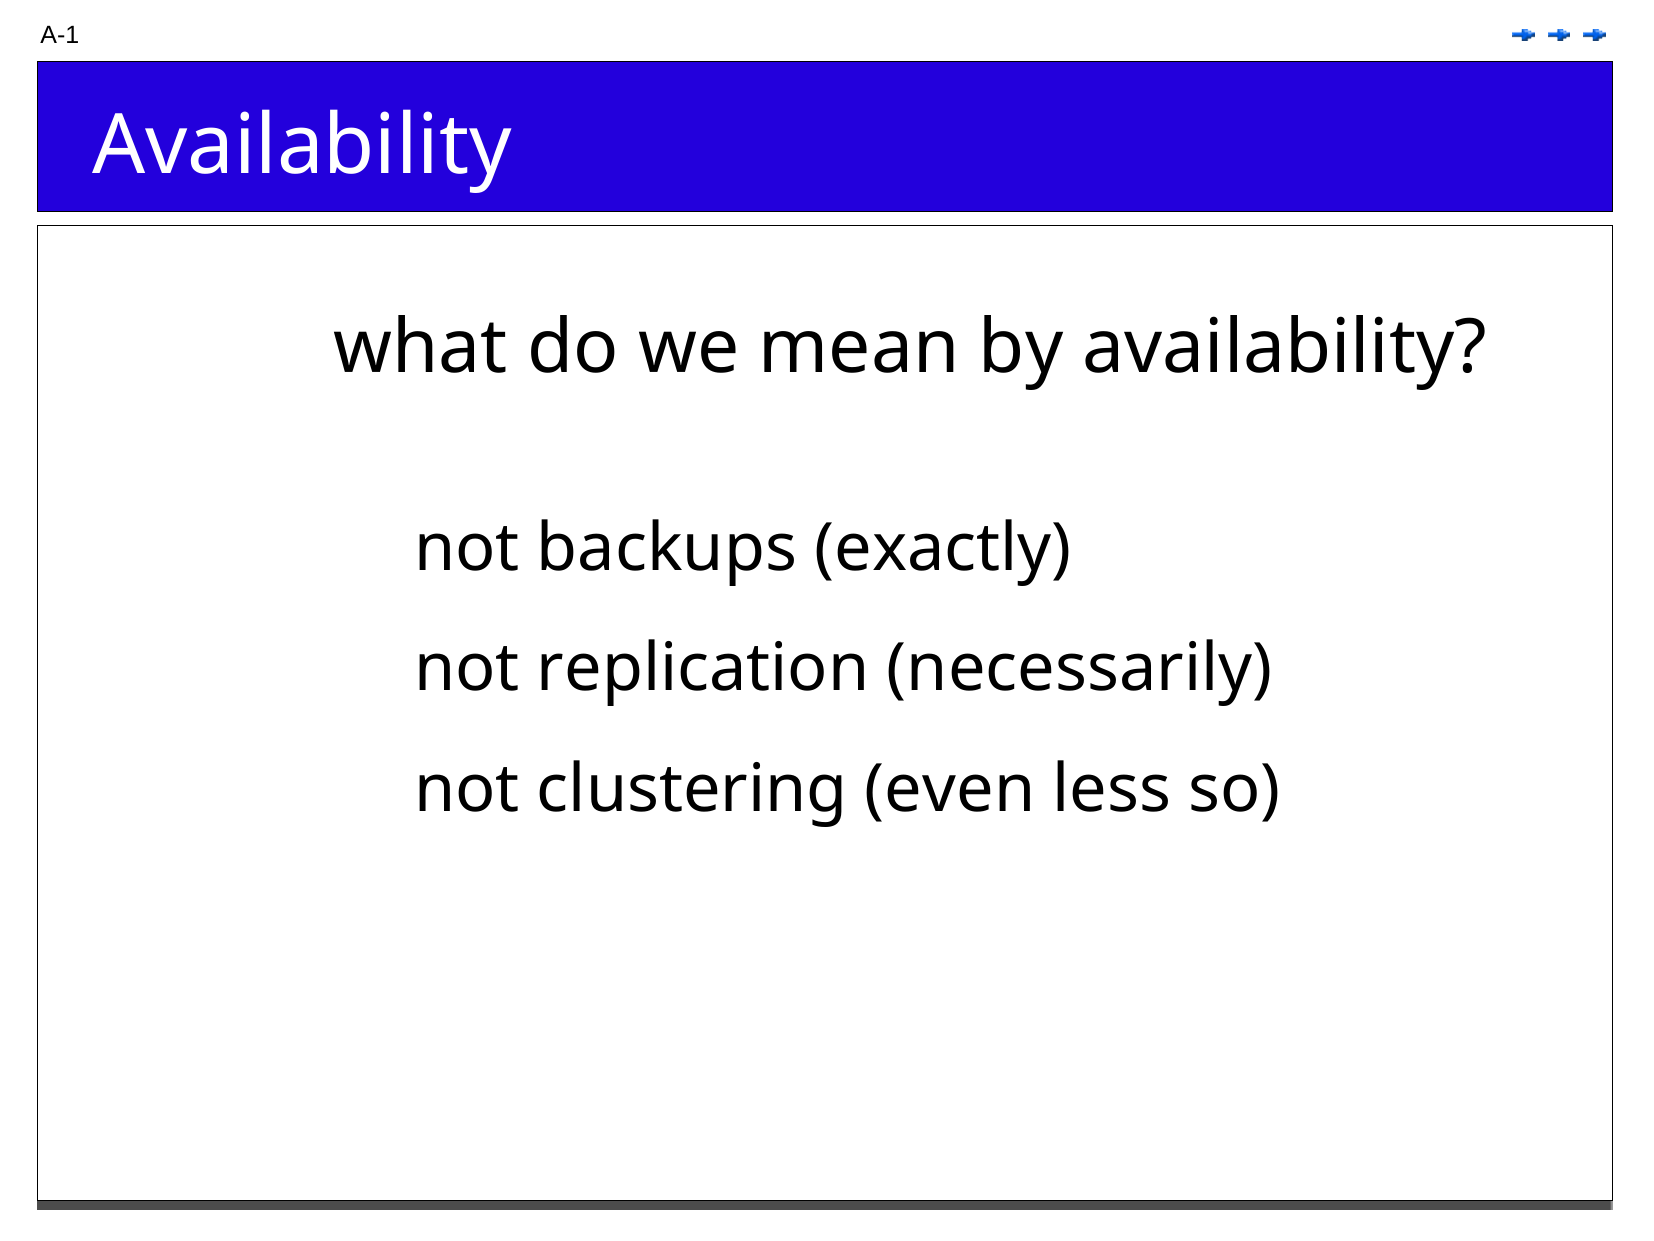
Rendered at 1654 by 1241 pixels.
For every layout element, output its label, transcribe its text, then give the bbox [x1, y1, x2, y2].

text_box [37, 225, 1613, 1201]
picture [1512, 29, 1535, 41]
text_box A-1 [25, 13, 113, 70]
picture [1548, 29, 1570, 41]
text_box not backups (exactly) not replication (necessarily) not clustering (even less so) [382, 491, 1272, 808]
text_box Availability [77, 77, 517, 193]
picture [1583, 29, 1606, 41]
text_box [37, 61, 1613, 212]
text_box what do we mean by availability? [318, 284, 1447, 390]
